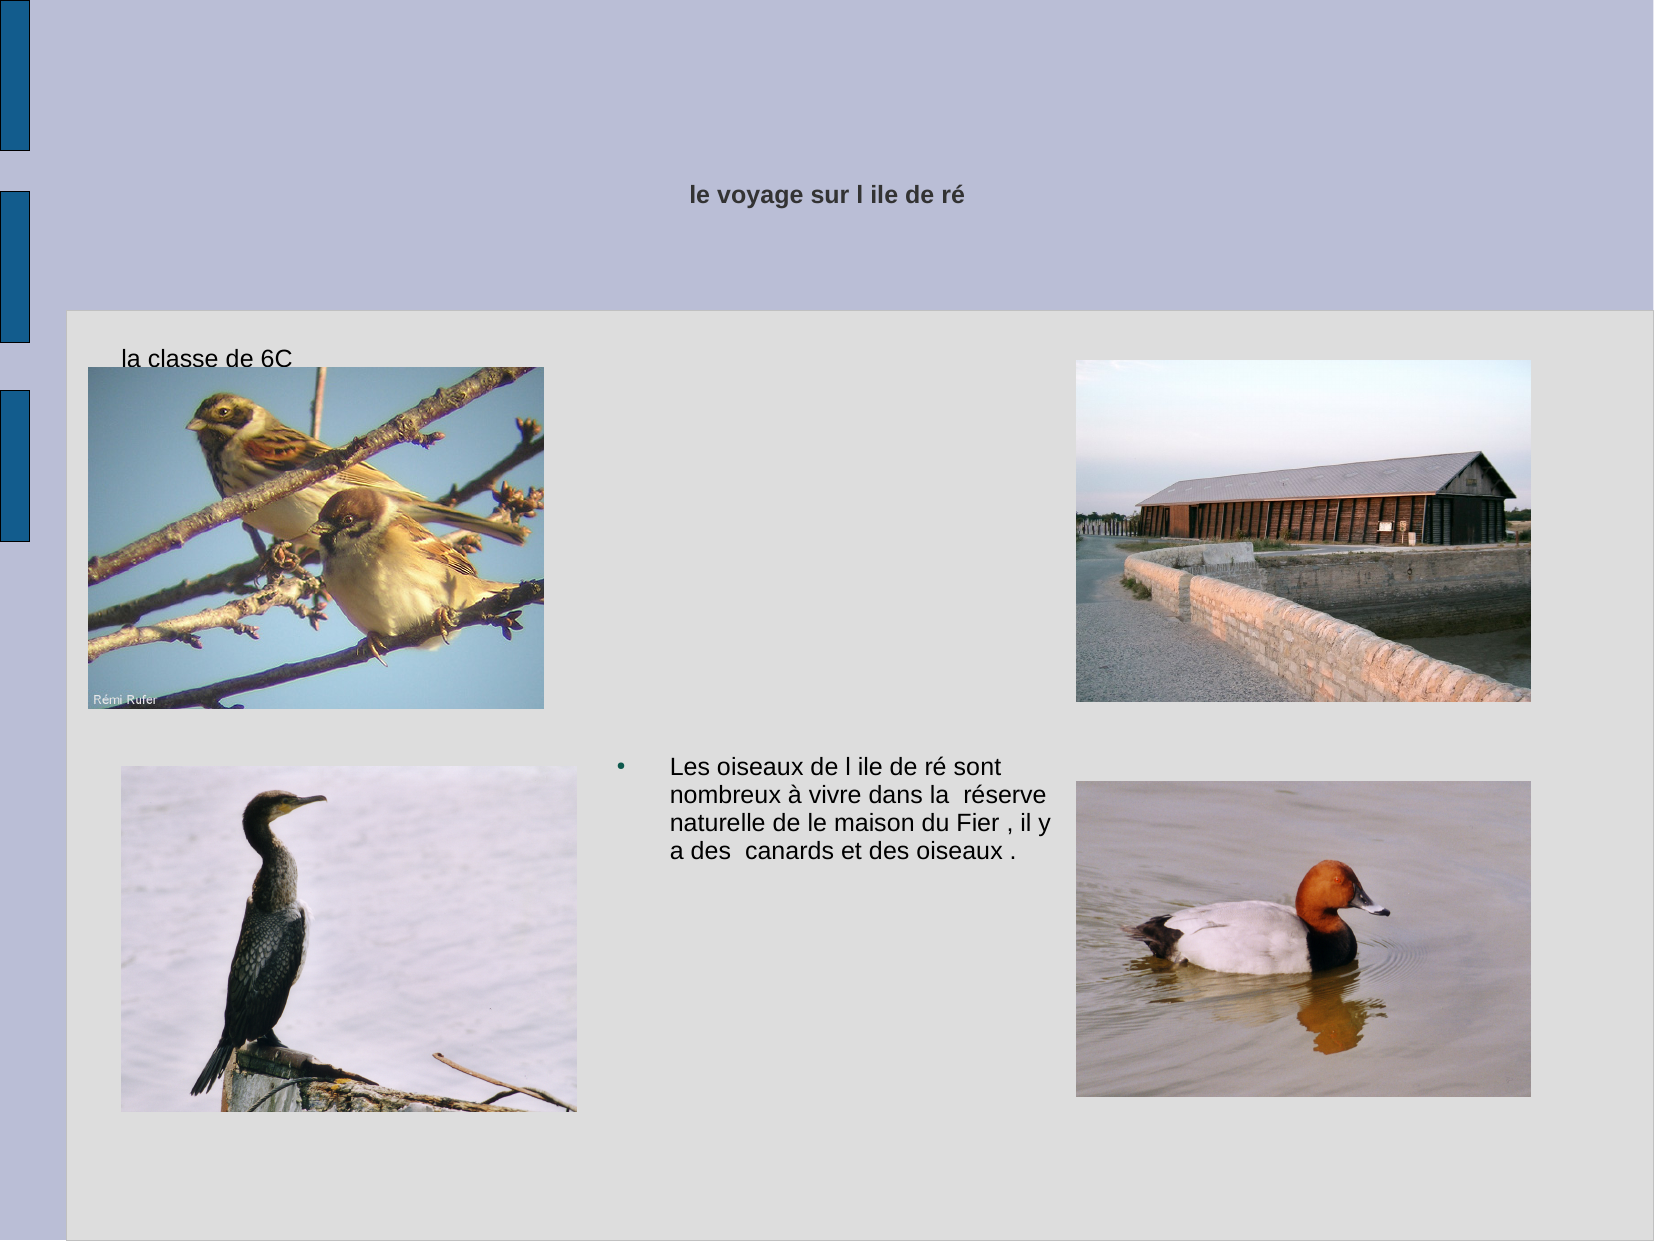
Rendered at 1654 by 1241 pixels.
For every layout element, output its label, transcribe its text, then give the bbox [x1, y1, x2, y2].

picture [88, 367, 544, 709]
picture [1076, 360, 1531, 702]
title le voyage sur l ile de ré [121, 91, 1534, 299]
picture [121, 766, 577, 1112]
list Les oiseaux de l ile de ré sont nombreux à vivre dans la réserve naturelle de le maison du Fier , il y a des canards et des oiseaux . [598, 752, 1054, 1126]
picture [1076, 781, 1531, 1097]
list la classe de 6C [121, 344, 577, 718]
